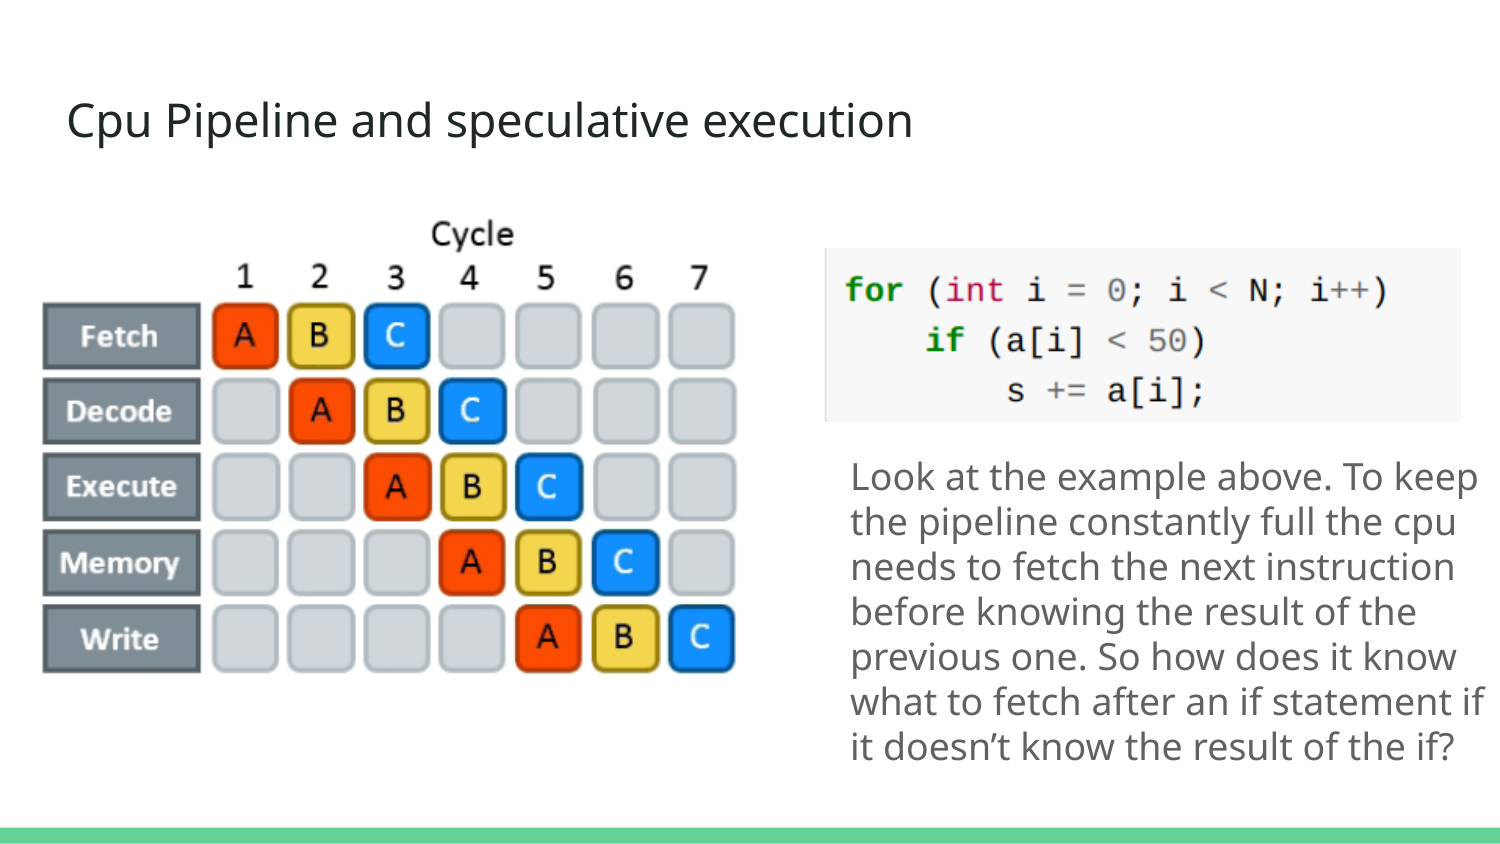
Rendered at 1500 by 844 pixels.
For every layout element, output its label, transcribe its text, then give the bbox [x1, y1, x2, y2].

picture [822, 248, 1461, 422]
text_box Look at the example above. To keep the pipeline constantly full the cpu needs to fetch the next instruction before knowing the result of the previous one. So how does it know what to fetch after an if statement if it doesn’t know the result of the if? [835, 438, 1500, 784]
picture [24, 191, 794, 697]
title Cpu Pipeline and speculative execution [51, 72, 1449, 167]
